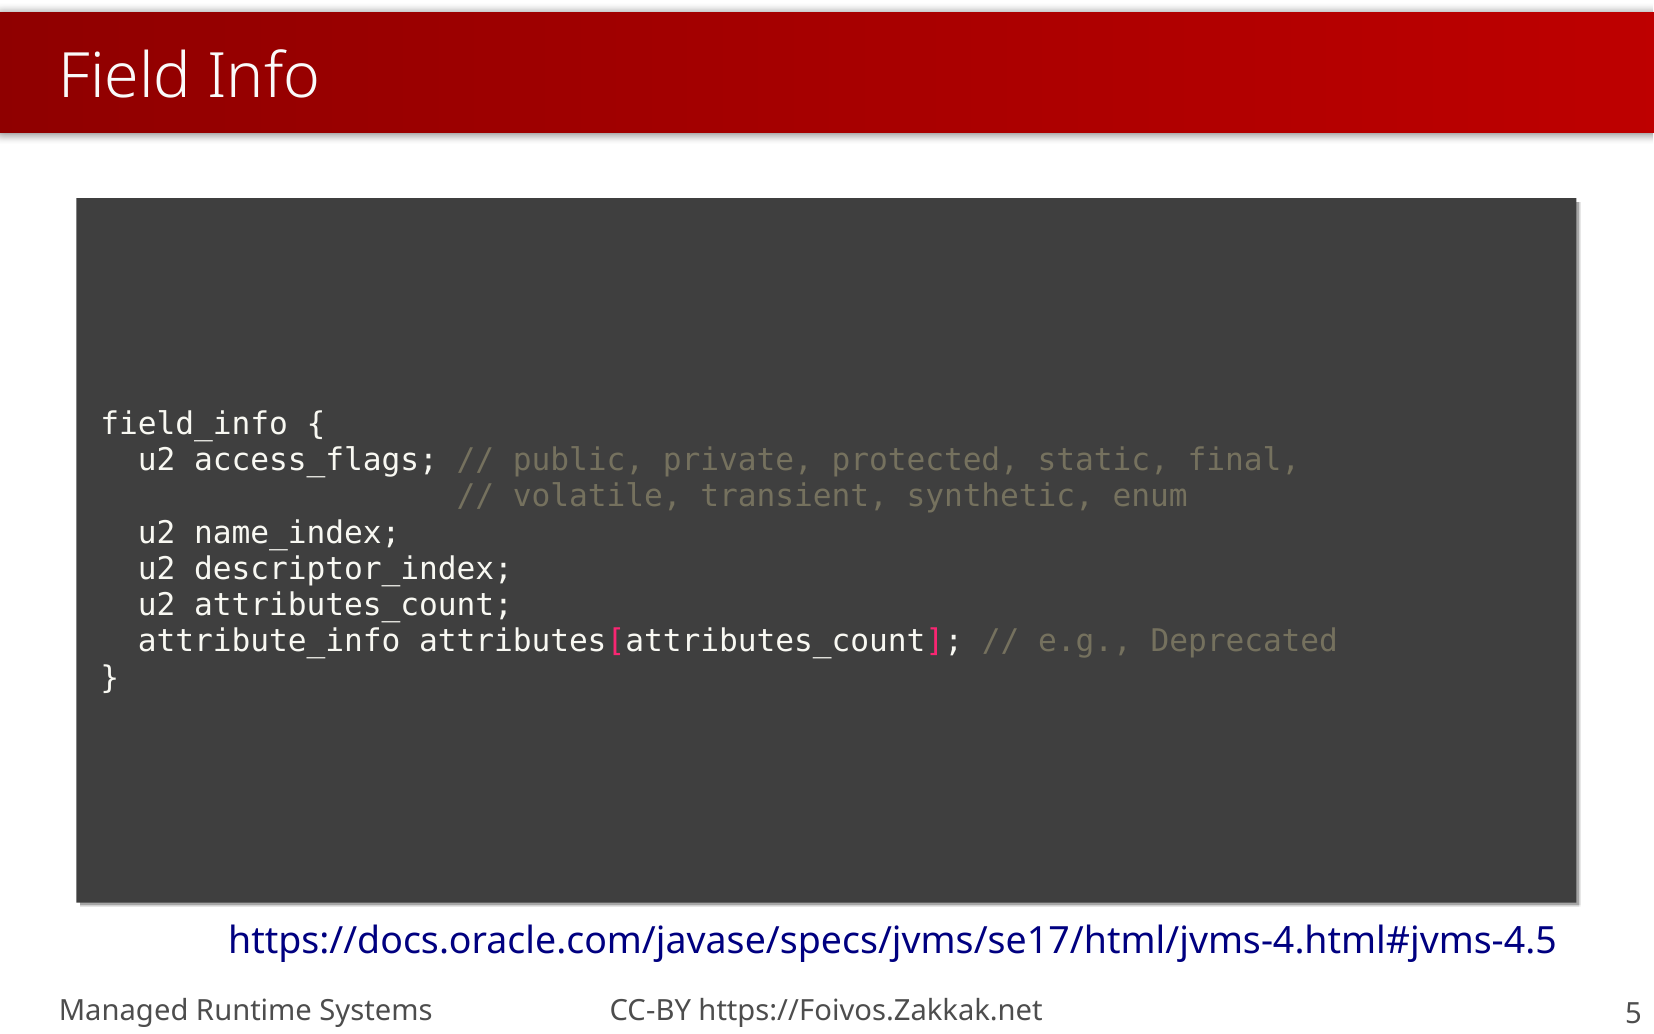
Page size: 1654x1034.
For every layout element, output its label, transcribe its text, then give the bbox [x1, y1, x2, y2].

text_box https://docs.oracle.com/javase/specs/jvms/se17/html/jvms-4.html#jvms-4.5 [213, 906, 1402, 976]
title Field Info [58, 7, 1329, 139]
subtitle field_info { u2 access_flags; // public, private, protected, static, final, // volatile, transient, synthetic, enum u2 name_index; u2 descriptor_index; u2 attributes_count; attribute_info attributes[attributes_count]; // e.g., Deprecated } [76, 198, 1577, 903]
